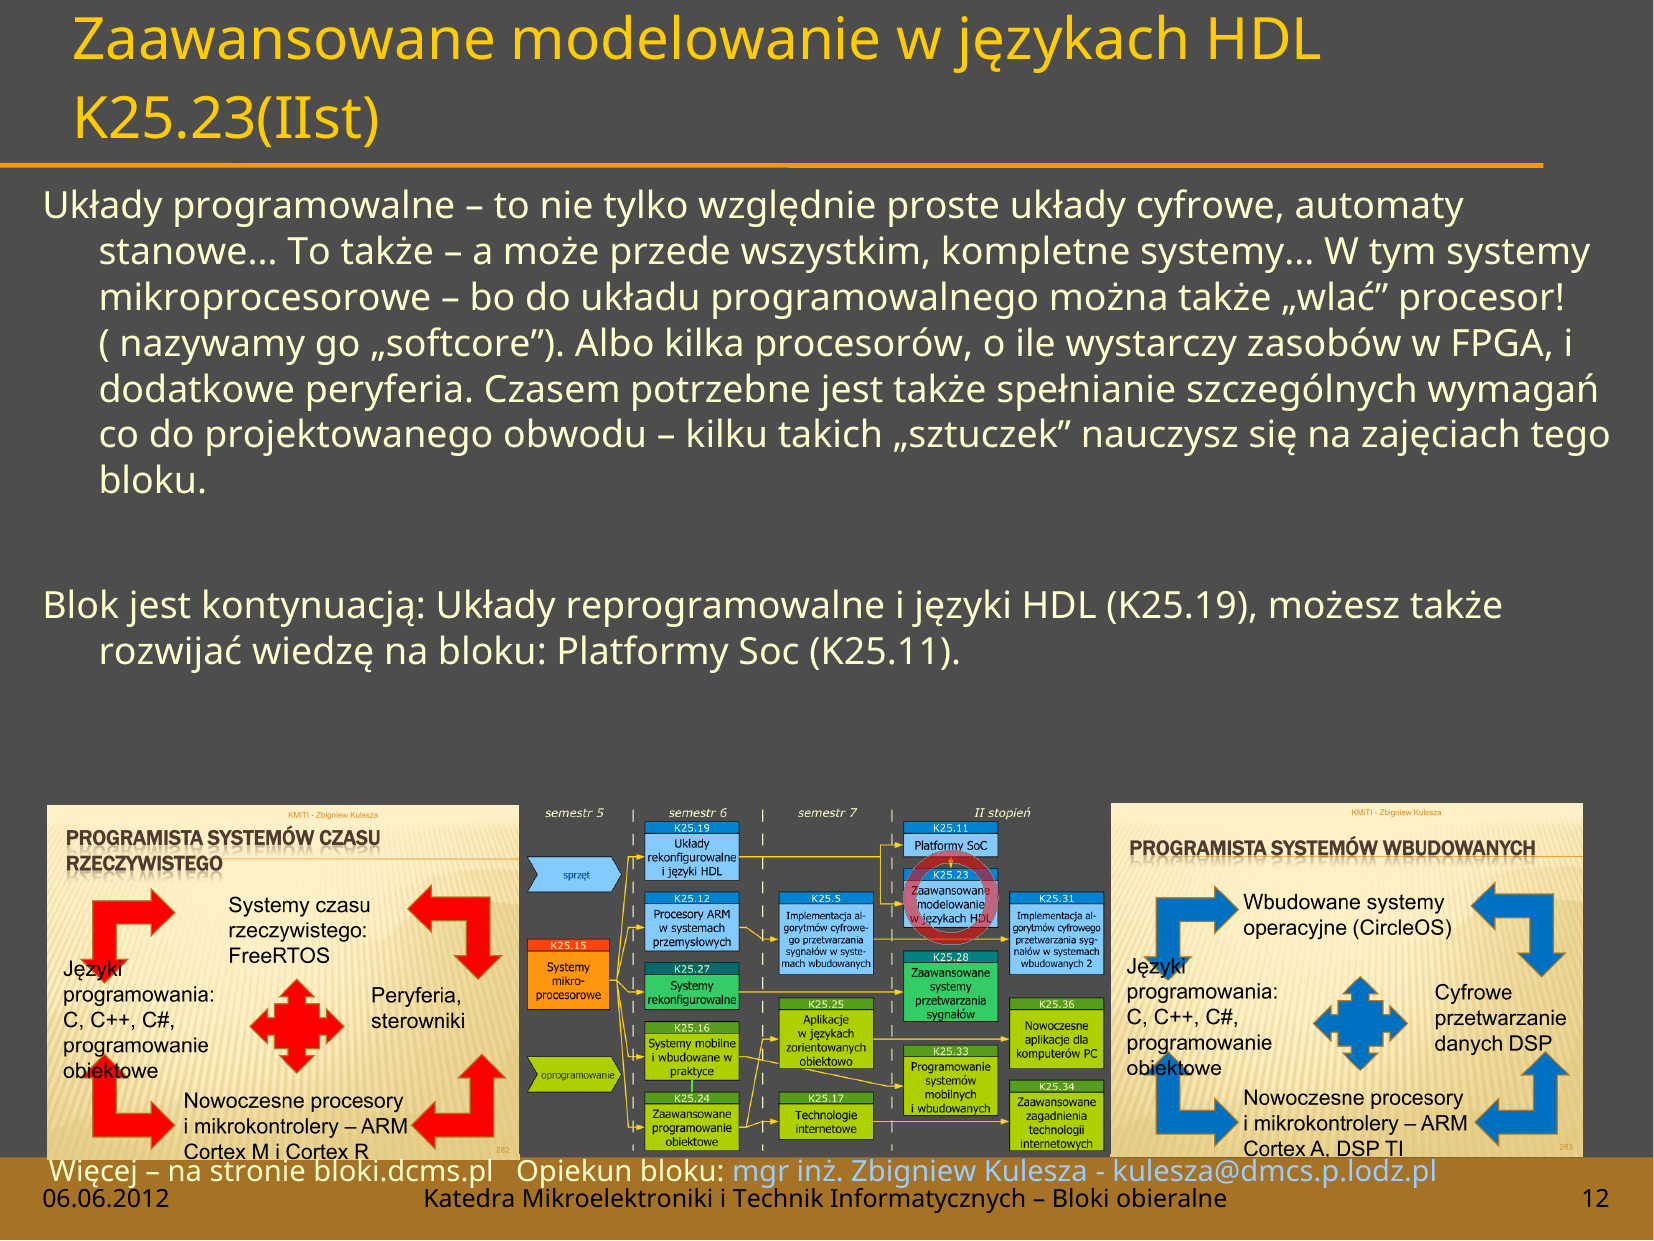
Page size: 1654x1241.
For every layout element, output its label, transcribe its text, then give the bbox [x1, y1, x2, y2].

list Więcej – na stronie bloki.dcms.pl Opiekun bloku: mgr inż. Zbigniew Kulesza - kulesza@dmcs.p.lodz.pl [33, 1145, 1619, 1235]
text_box [903, 850, 999, 945]
picture [47, 803, 1583, 1145]
title Zaawansowane modelowanie w językach HDL K25.23(IIst) [57, 0, 1620, 155]
list Układy programowalne – to nie tylko względnie proste układy cyfrowe, automaty stanowe... To także – a może przede wszystkim, kompletne systemy... W tym systemy mikroprocesorowe – bo do układu programowalnego można także „wlać” procesor! ( nazywamy go „softcore”). Albo kilka procesorów, o ile wystarczy zasobów w FPGA, i dodatkowe peryferia. Czasem potrzebne jest także spełnianie szczególnych wymagań co do projektowanego obwodu – kilku takich „sztuczek” nauczysz się na zajęciach tego bloku. Blok jest kontynuacją: Układy reprogramowalne i języki HDL (K25.19), możesz także rozwijać wiedzę na bloku: Platformy Soc (K25.11). [27, 174, 1630, 692]
